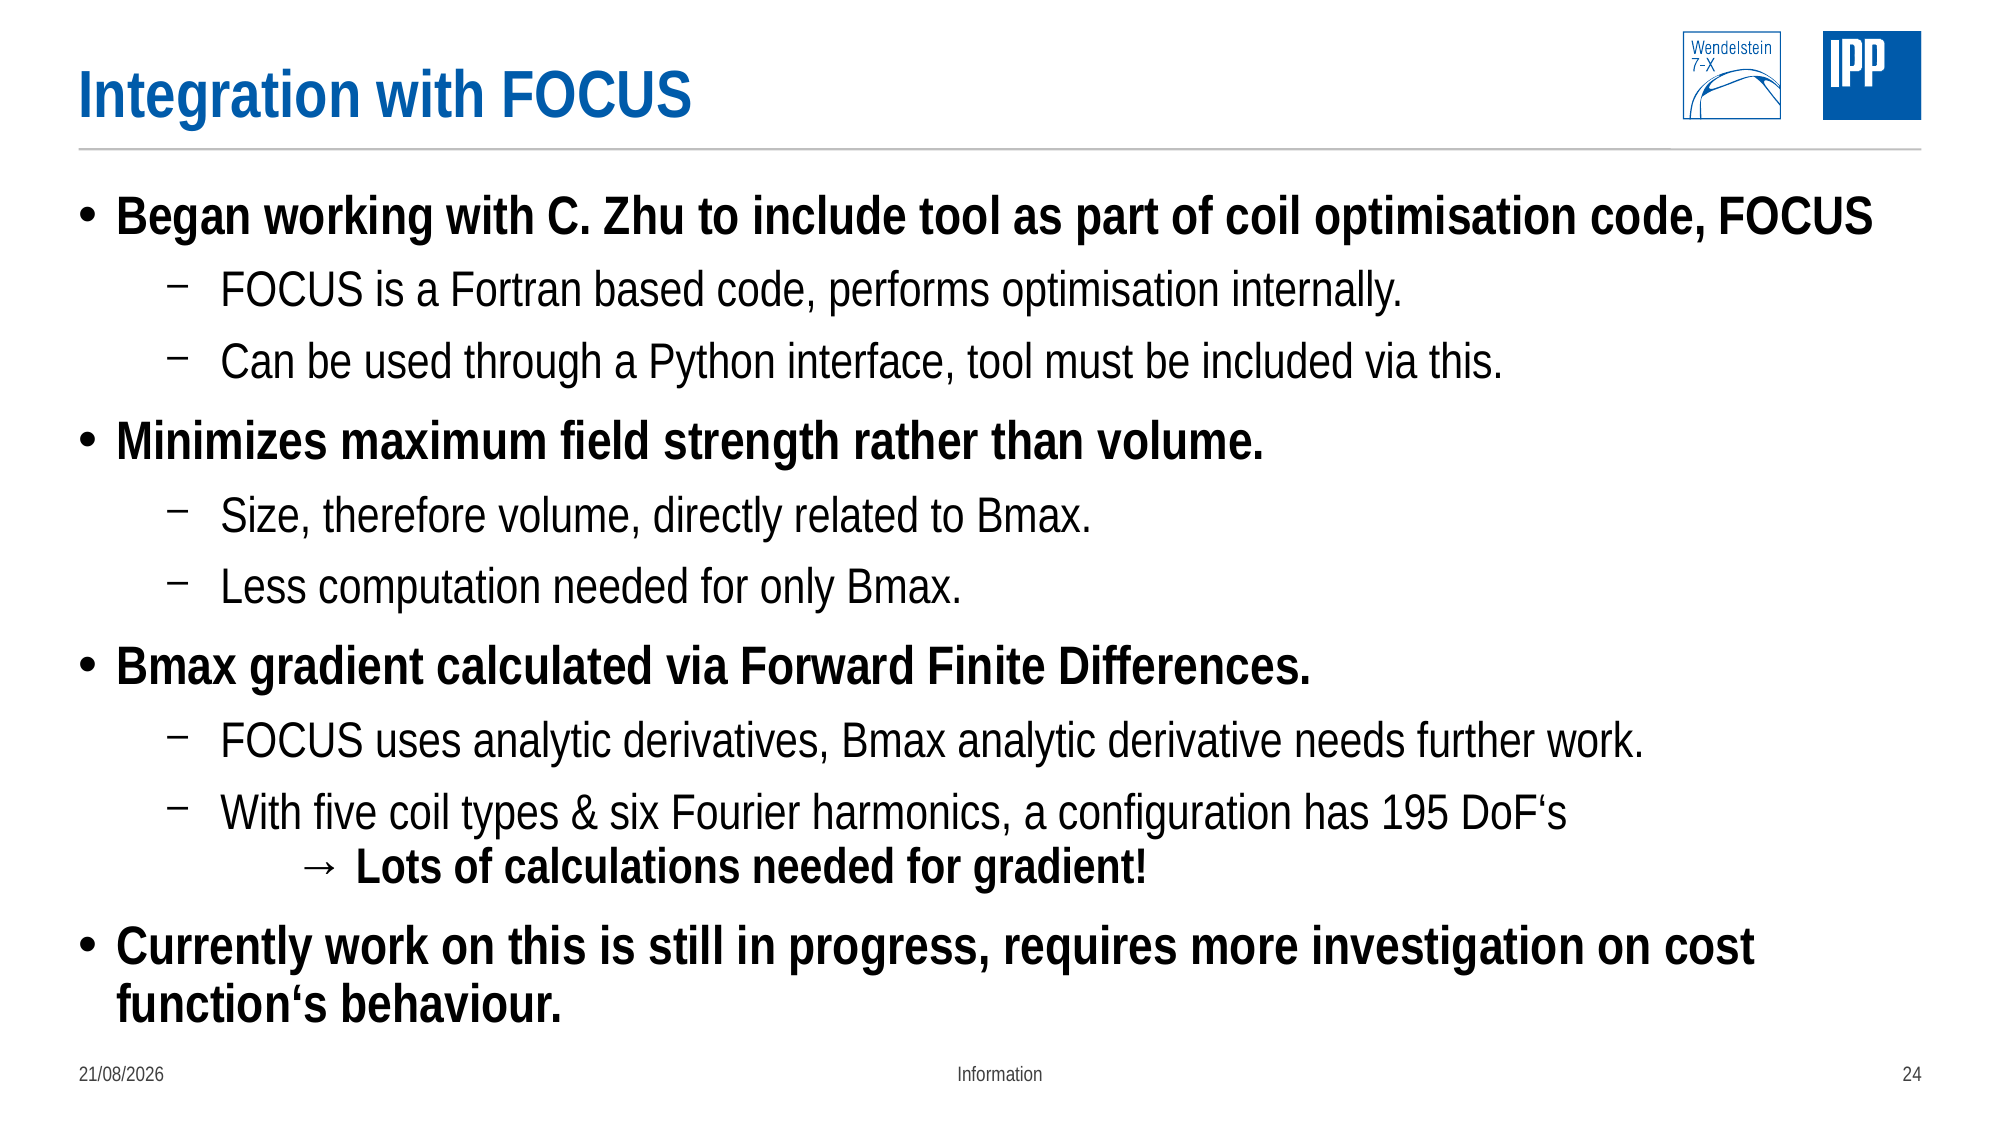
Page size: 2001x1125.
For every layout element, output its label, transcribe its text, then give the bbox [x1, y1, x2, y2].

slide_number <number> [1744, 1042, 1922, 1103]
title Integration with FOCUS [78, 30, 1638, 139]
list Began working with C. Zhu to include tool as part of coil optimisation code, FOCUS FOCUS is a Fortran based code, performs optimisation internally. Can be used through a Python interface, tool must be included via this. Minimizes maximum field strength rather than volume. Size, therefore volume, directly related to Bmax. Less computation needed for only Bmax. Bmax gradient calculated via Forward Finite Differences. FOCUS uses analytic derivatives, Bmax analytic derivative needs further work. With five coil types & six Fourier harmonics, a configuration has 195 DoF‘s → Lots of calculations needed for gradient! Currently work on this is still in progress, requires more investigation on cost function‘s behaviour. [78, 179, 1922, 1018]
slide_number 18/03/2022 [78, 1042, 262, 1103]
footer Information [297, 1042, 1703, 1103]
